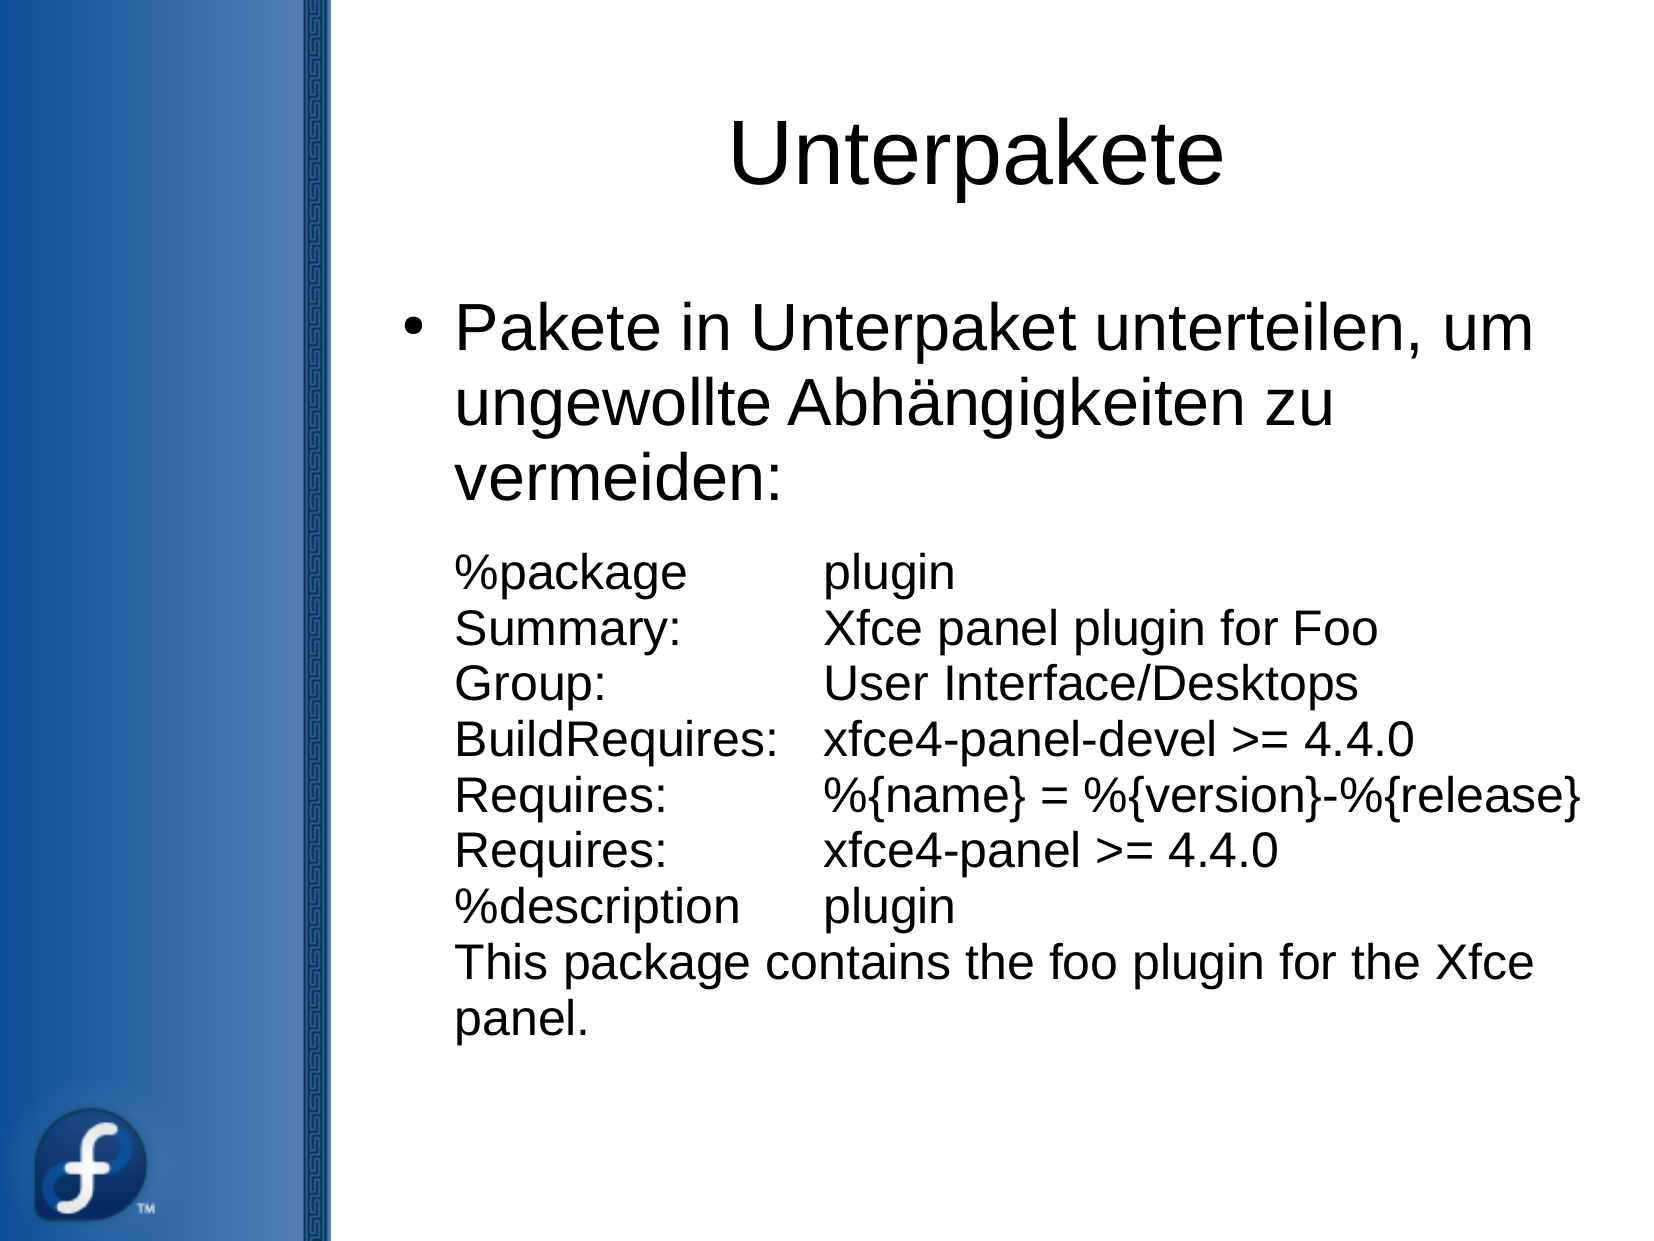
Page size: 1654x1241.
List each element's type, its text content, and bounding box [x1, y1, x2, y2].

picture [0, 0, 331, 1241]
title Unterpakete [383, 56, 1571, 250]
list Pakete in Unterpaket unterteilen, um ungewollte Abhängigkeiten zu vermeiden: %package plugin Summary: Xfce panel plugin for Foo Group: User Interface/Desktops BuildRequires: xfce4-panel-devel >= 4.4.0 Requires: %{name} = %{version}-%{release} Requires: xfce4-panel >= 4.4.0 %description plugin This package contains the foo plugin for the Xfce panel. [383, 290, 1595, 1094]
